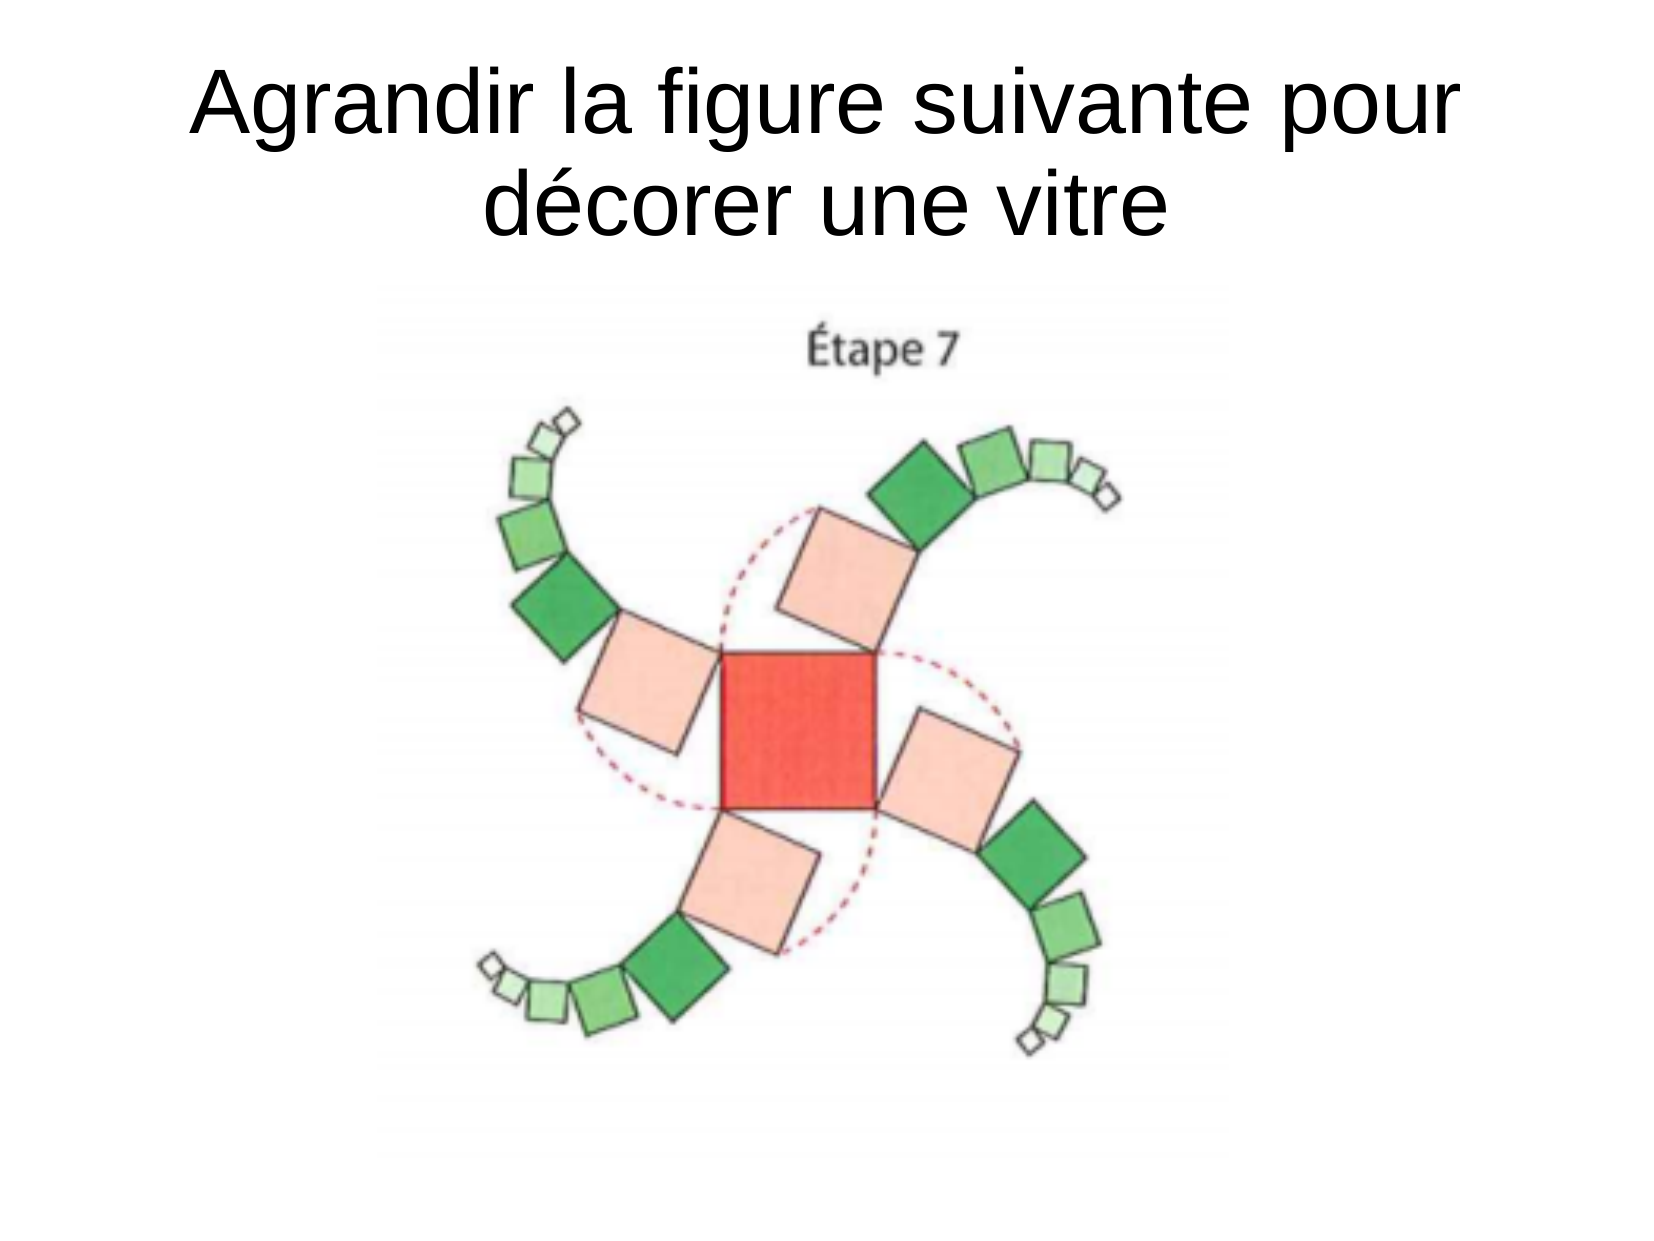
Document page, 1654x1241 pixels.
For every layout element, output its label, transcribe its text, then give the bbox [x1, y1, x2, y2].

title Agrandir la figure suivante pour décorer une vitre [82, 49, 1571, 257]
picture [377, 272, 1229, 1158]
